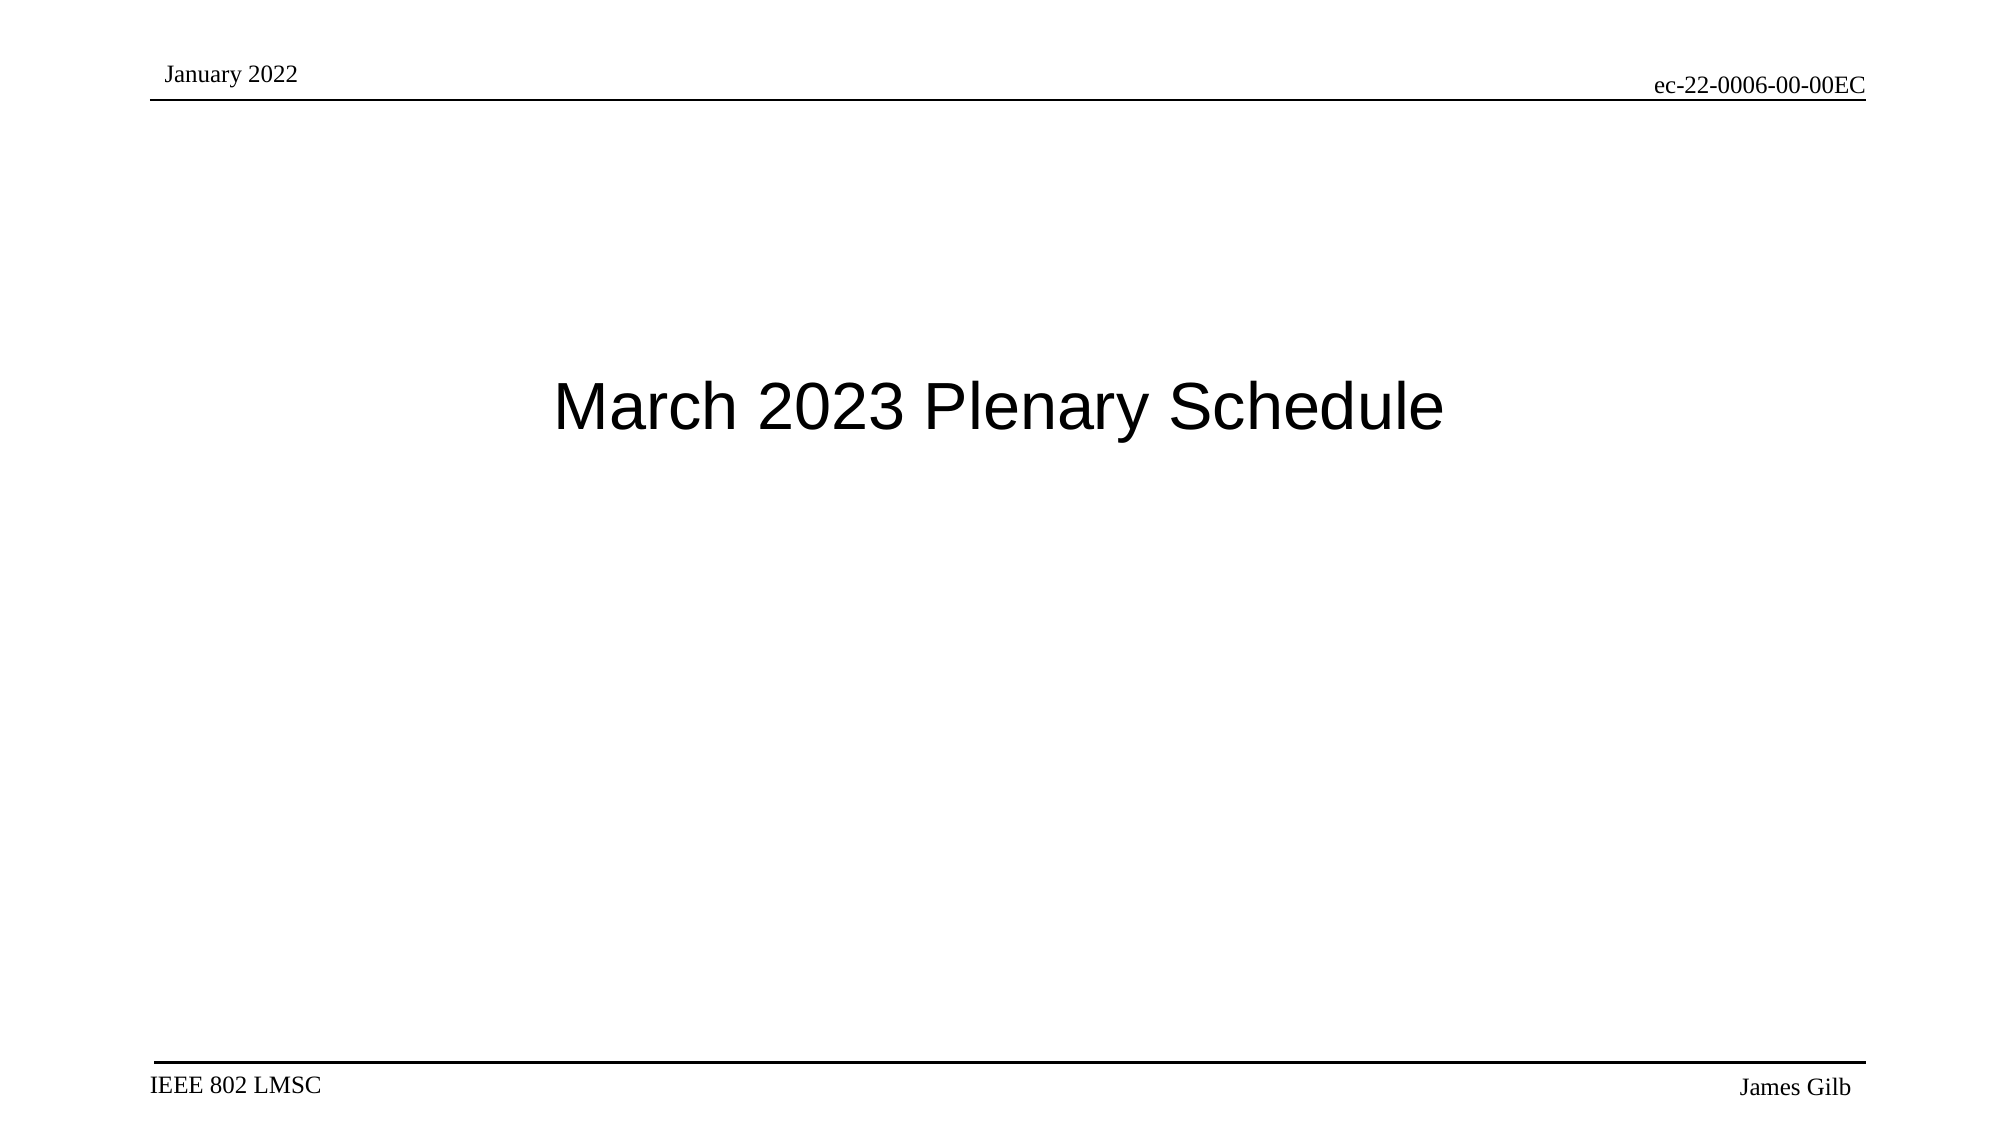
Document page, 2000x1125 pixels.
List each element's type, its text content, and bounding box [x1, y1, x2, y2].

subtitle March 2023 Plenary Schedule [125, 112, 1876, 693]
